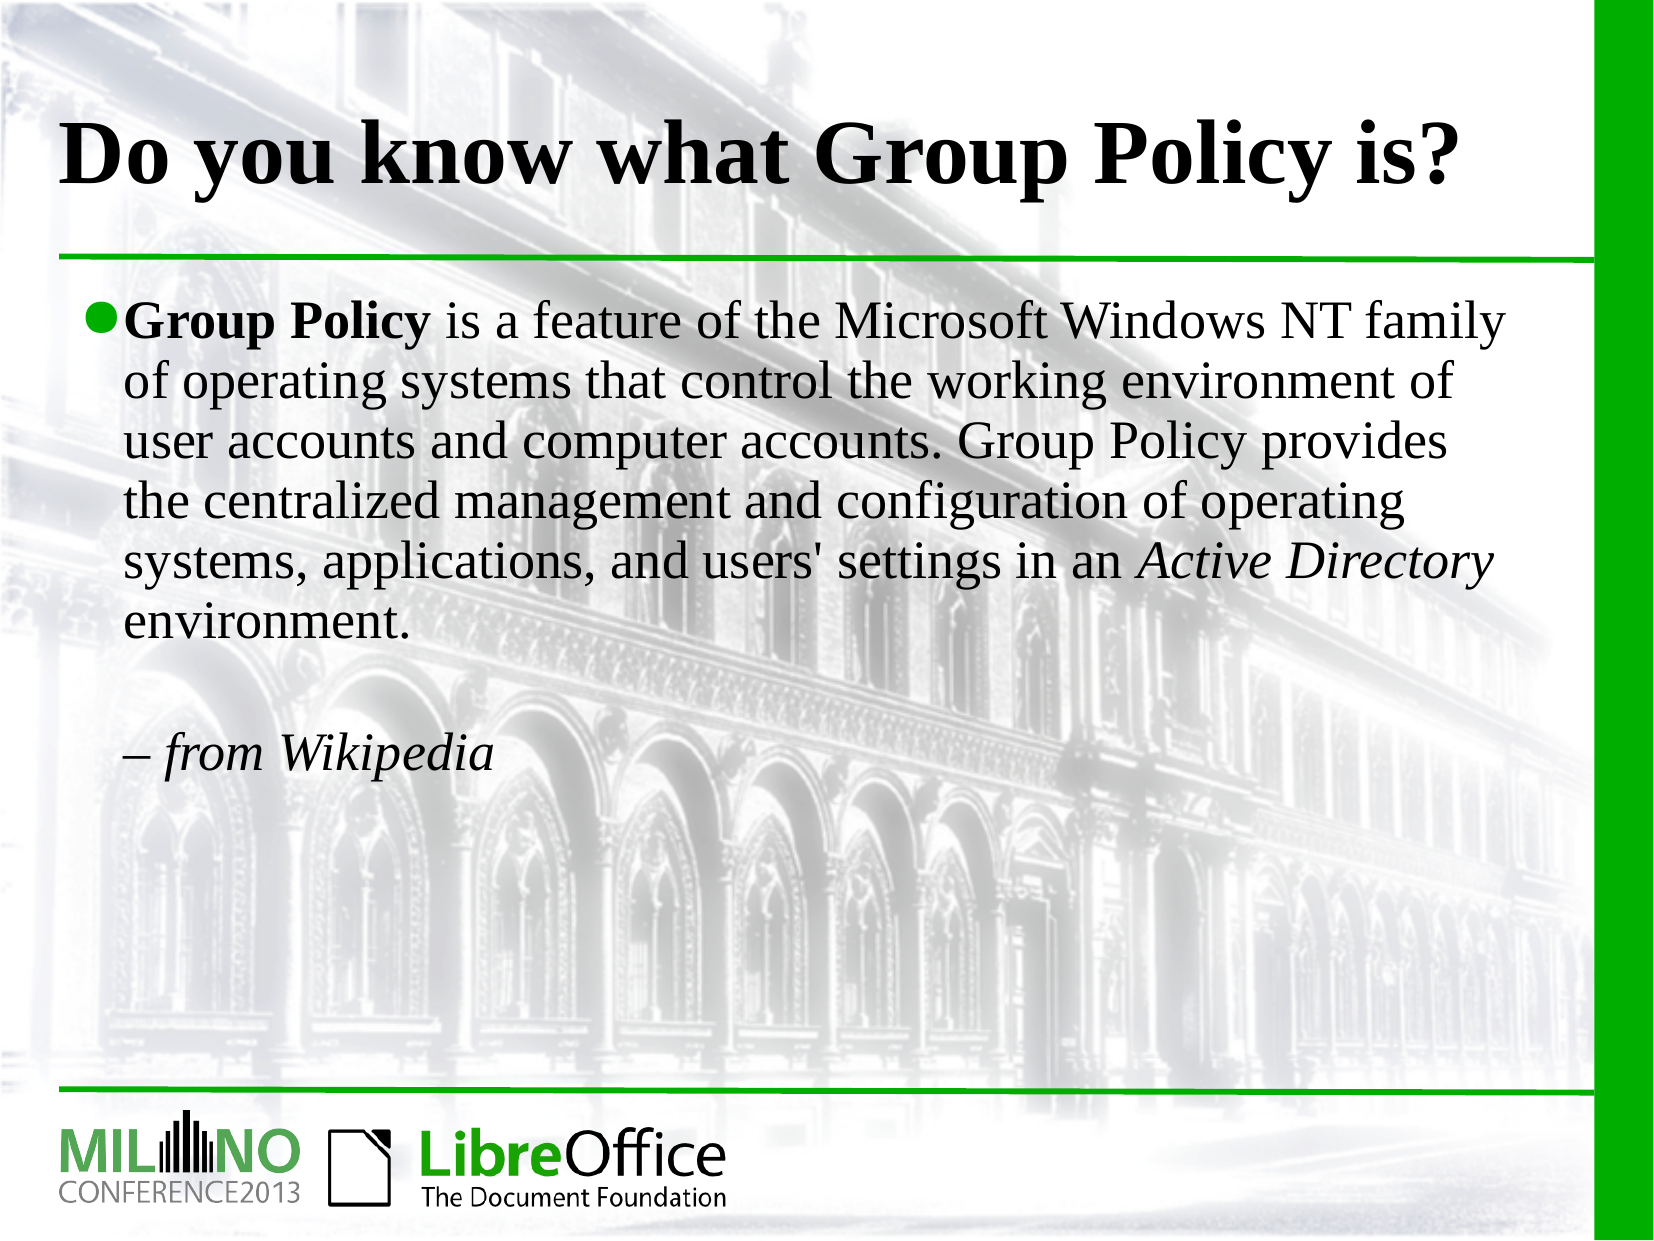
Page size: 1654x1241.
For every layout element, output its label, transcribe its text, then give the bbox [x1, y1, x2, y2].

picture [0, 1, 1594, 1241]
list Group Policy is a feature of the Microsoft Windows NT family of operating systems that control the working environment of user accounts and computer accounts. Group Policy provides the centralized management and configuration of operating systems, applications, and users' settings in an Active Directory environment. – from Wikipedia [35, 290, 1524, 1010]
title Do you know what Group Policy is? [59, 49, 1548, 257]
